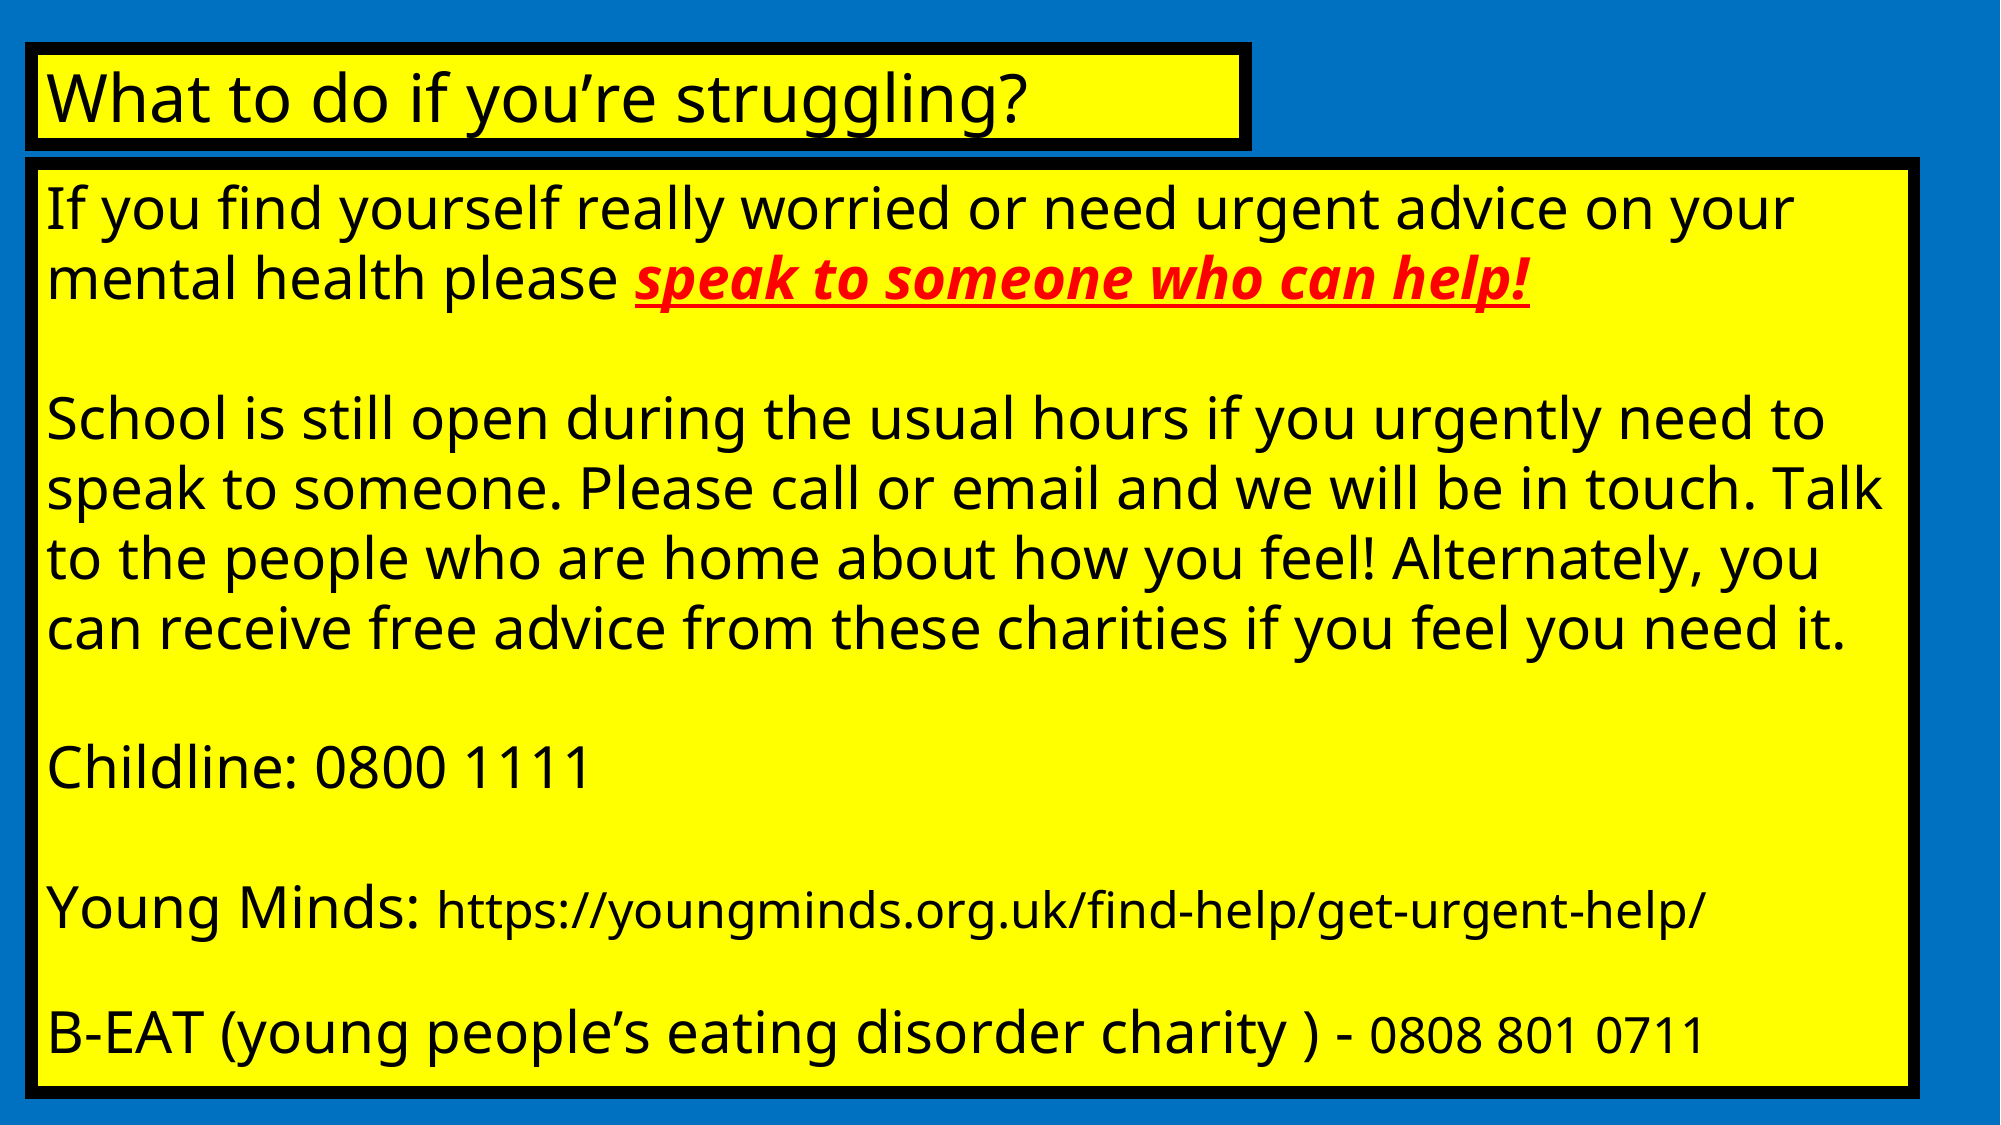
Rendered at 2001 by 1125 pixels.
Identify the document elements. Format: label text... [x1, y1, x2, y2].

text_box If you find yourself really worried or need urgent advice on your mental health please speak to someone who can help! School is still open during the usual hours if you urgently need to speak to someone. Please call or email and we will be in touch. Talk to the people who are home about how you feel! Alternately, you can receive free advice from these charities if you feel you need it. Childline: 0800 1111 Young Minds: https://youngminds.org.uk/find-help/get-urgent-help/ B-EAT (young people’s eating disorder charity ) - 0808 801 0711 [31, 163, 1915, 1093]
text_box What to do if you’re struggling? [31, 48, 1246, 145]
